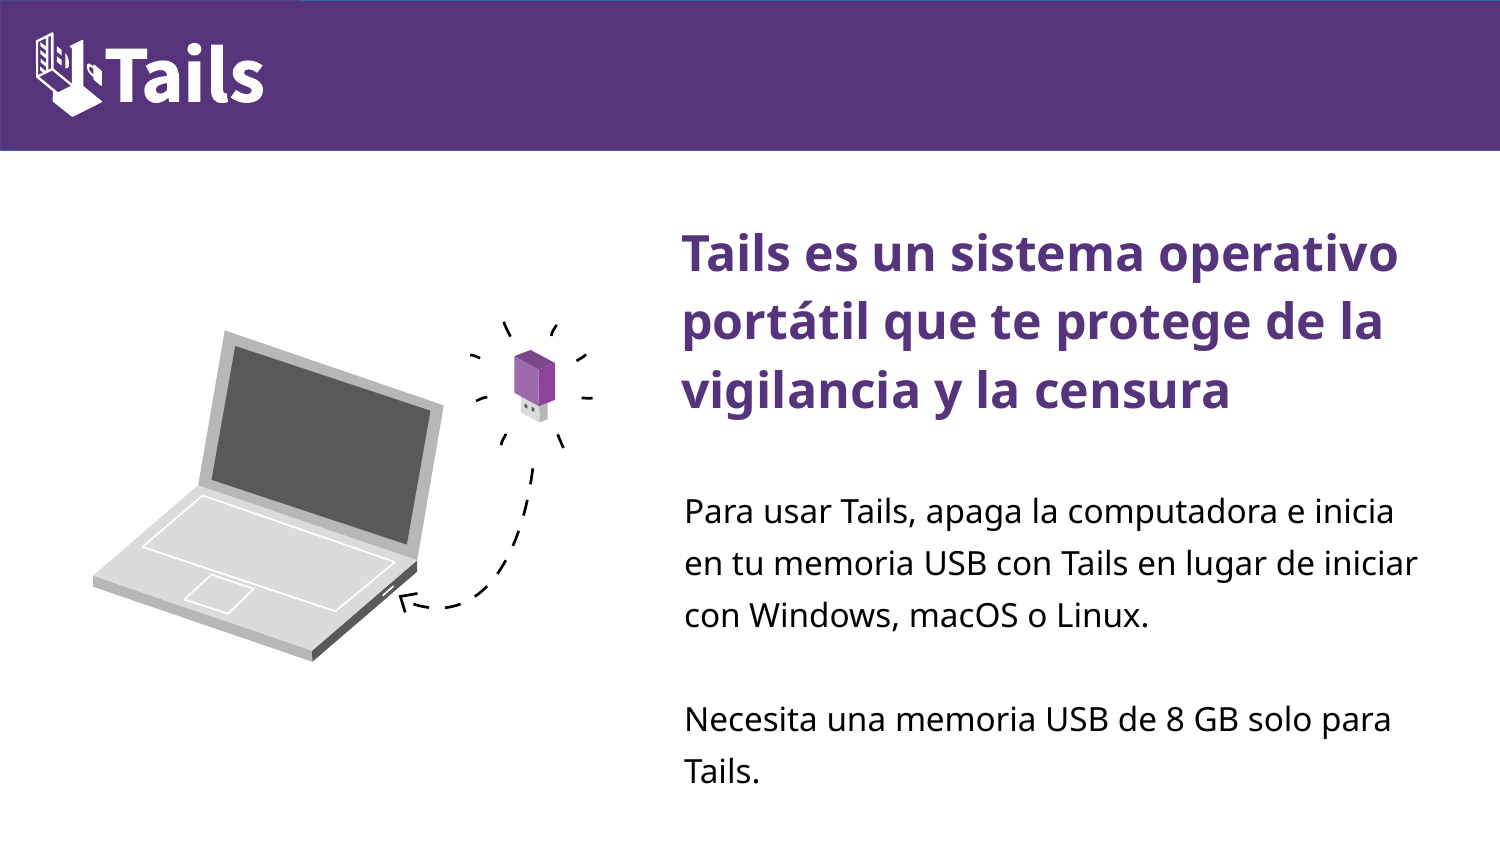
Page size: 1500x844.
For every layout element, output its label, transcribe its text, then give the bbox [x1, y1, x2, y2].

text_box Para usar Tails, apaga la computadora e inicia en tu memoria USB con Tails en lugar de iniciar con Windows, macOS o Linux. Necesita una memoria USB de 8 GB solo para Tails. [669, 473, 1457, 729]
title Tails es un sistema operativo portátil que te protege de la vigilancia y la censura [681, 194, 1426, 447]
picture [93, 321, 594, 662]
